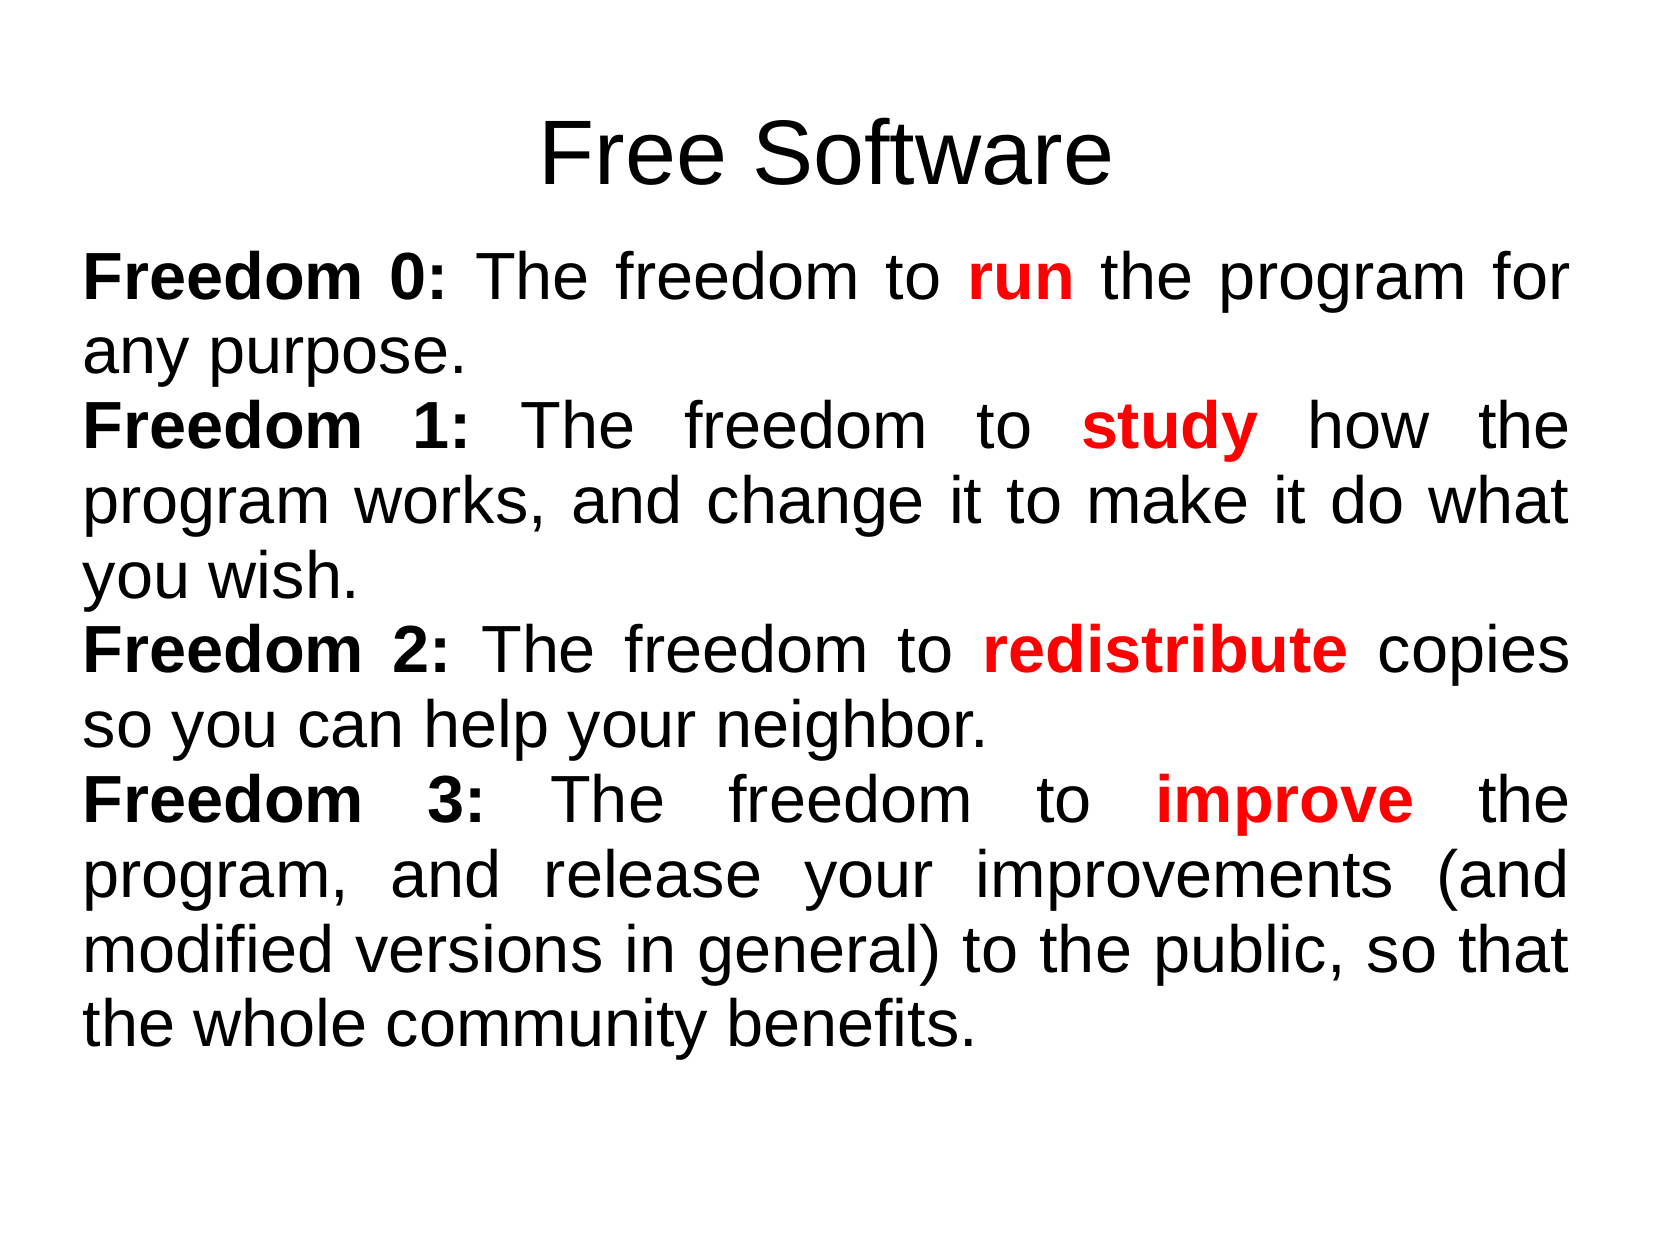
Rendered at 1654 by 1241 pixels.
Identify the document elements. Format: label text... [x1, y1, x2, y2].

title Free Software [82, 49, 1571, 238]
subtitle Freedom 0: The freedom to run the program for any purpose. Freedom 1: The freedom to study how the program works, and change it to make it do what you wish. Freedom 2: The freedom to redistribute copies so you can help your neighbor. Freedom 3: The freedom to improve the program, and release your improvements (and modified versions in general) to the public, so that the whole community benefits. [82, 238, 1571, 1062]
